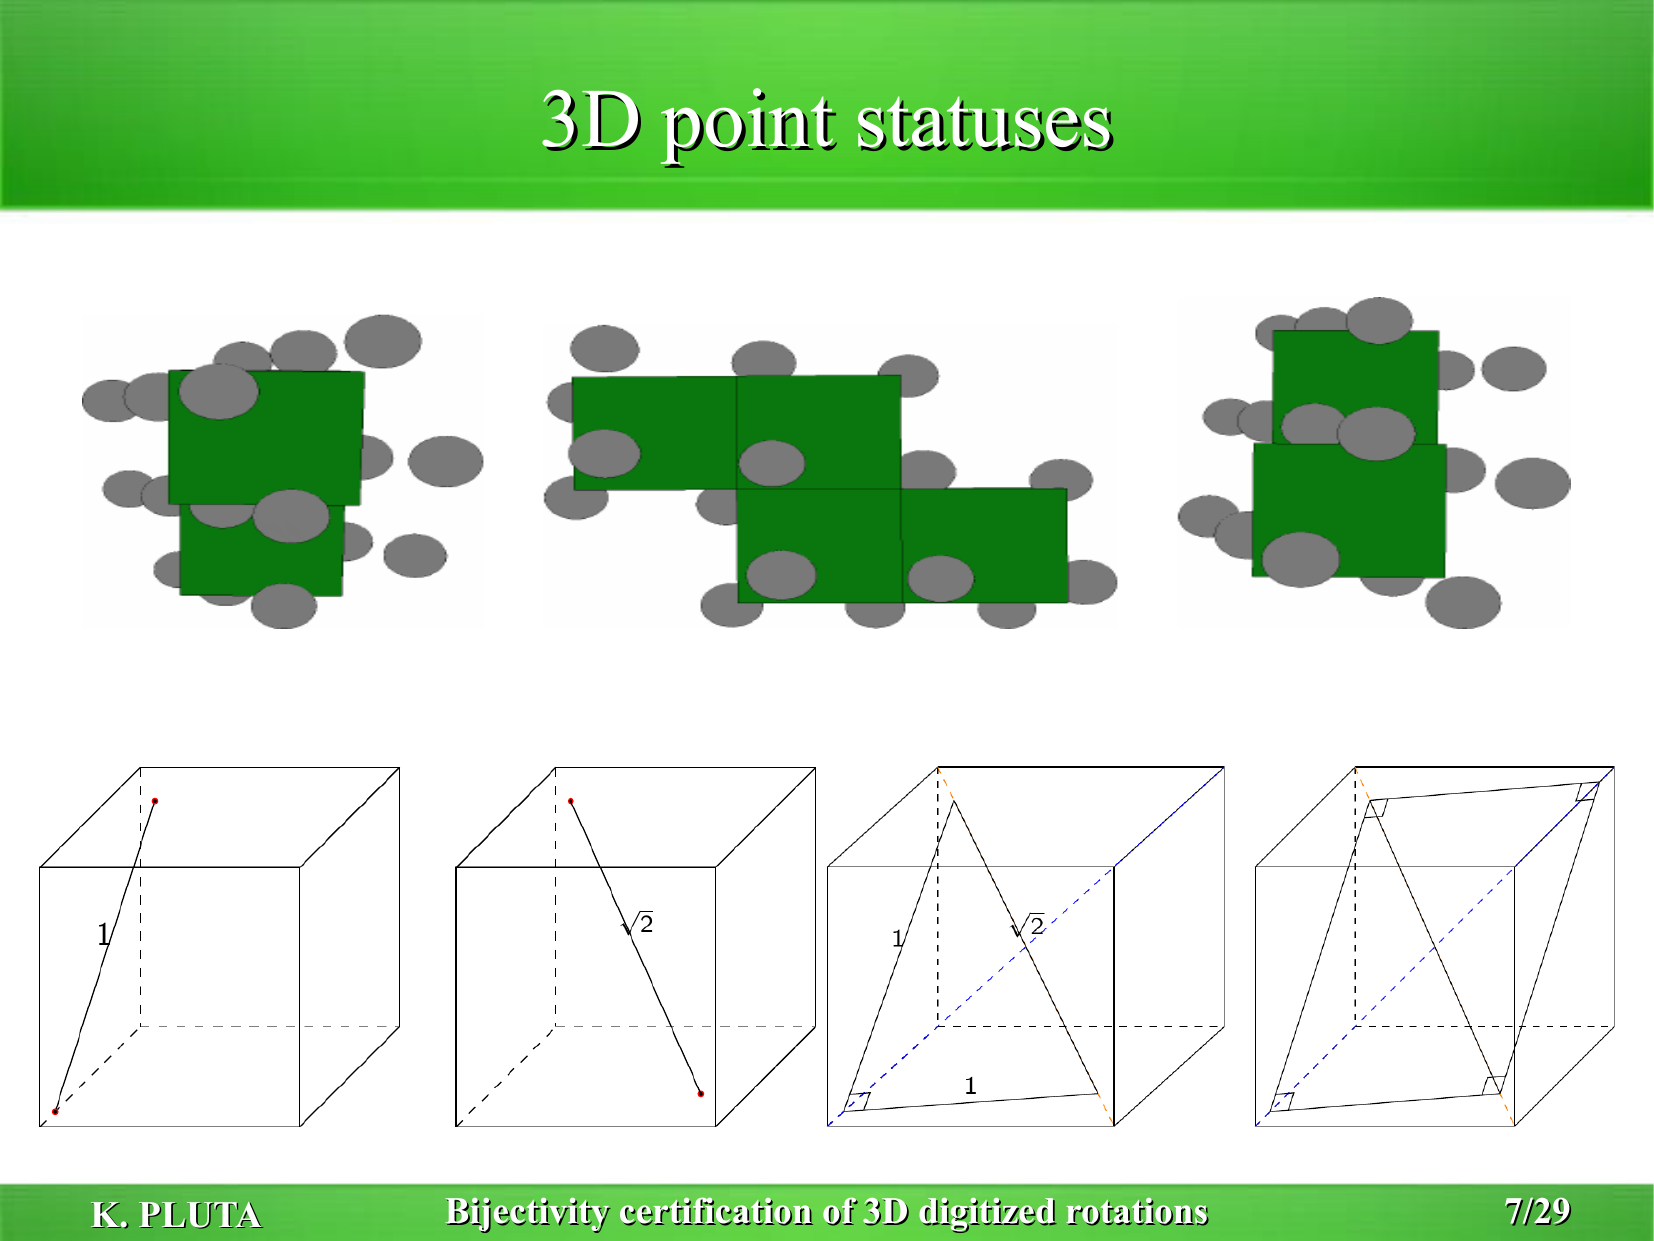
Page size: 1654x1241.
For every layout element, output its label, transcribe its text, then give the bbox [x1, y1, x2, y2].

picture [0, 0, 1654, 1241]
title 3D point statuses [82, 47, 1571, 189]
